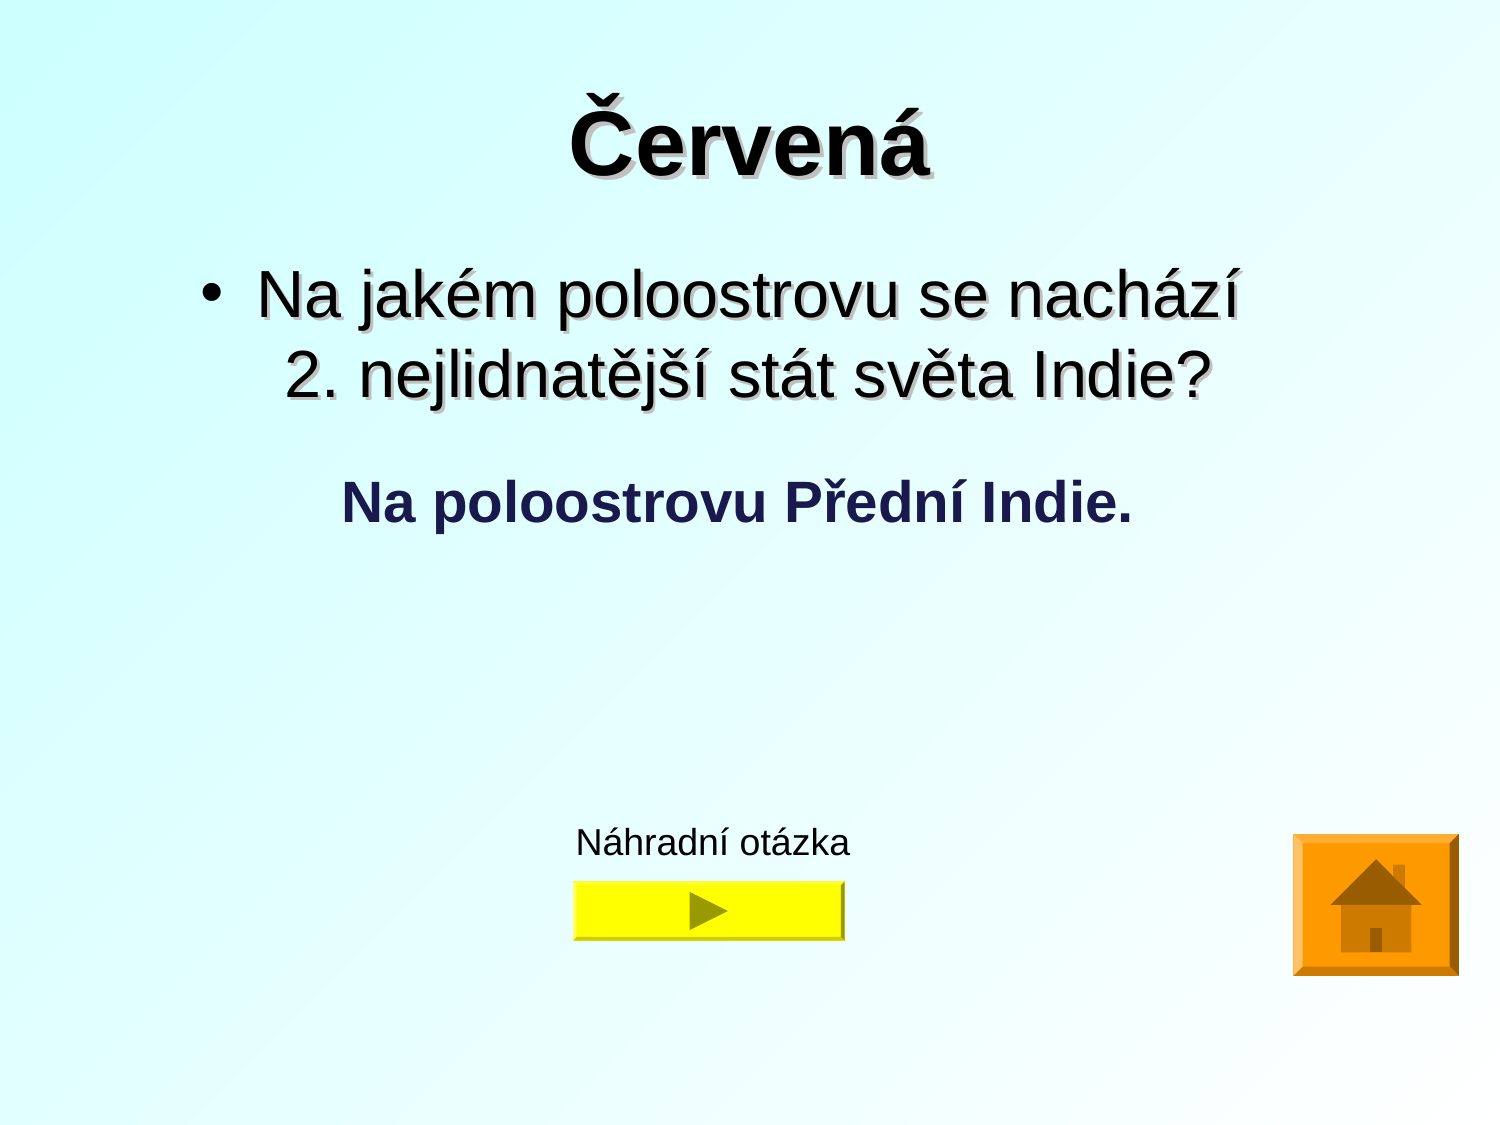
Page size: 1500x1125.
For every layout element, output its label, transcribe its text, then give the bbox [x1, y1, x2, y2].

list Na jakém poloostrovu se nachází 2. nejlidnatější stát světa Indie? [171, 243, 1272, 433]
text_box [574, 881, 845, 941]
text_box Na poloostrovu Přední Indie. [230, 456, 1247, 542]
text_box [1295, 834, 1459, 976]
text_box Náhradní otázka [560, 810, 880, 872]
title Červená [75, 45, 1426, 233]
